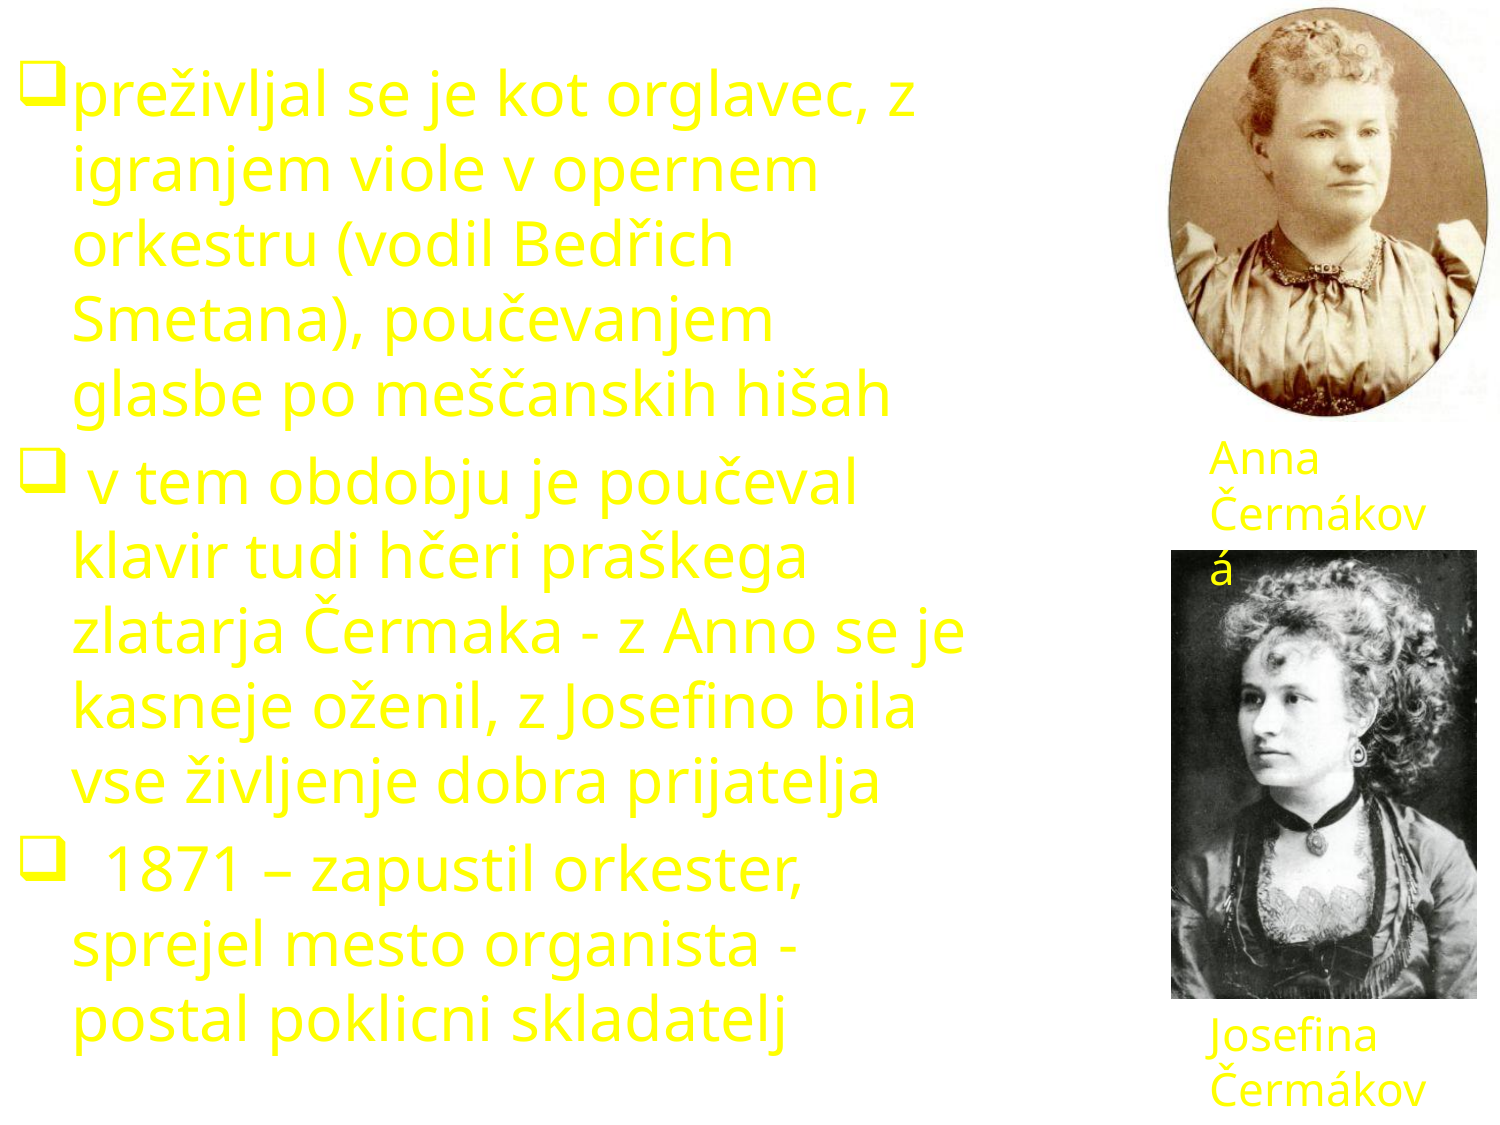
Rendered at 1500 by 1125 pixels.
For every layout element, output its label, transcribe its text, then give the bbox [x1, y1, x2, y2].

list preživljal se je kot orglavec, z igranjem viole v opernem orkestru (vodil Bedřich Smetana), poučevanjem glasbe po meščanskih hišah v tem obdobju je poučeval klavir tudi hčeri praškega zlatarja Čermaka - z Anno se je kasneje oženil, z Josefino bila vse življenje dobra prijatelja 1871 – zapustil orkester, sprejel mesto organista - postal poklicni skladatelj [0, 46, 997, 1125]
text_box Josefina Čermáková [1195, 998, 1454, 1125]
picture [0, 0, 1500, 1125]
text_box Anna Čermáková [1195, 422, 1454, 602]
